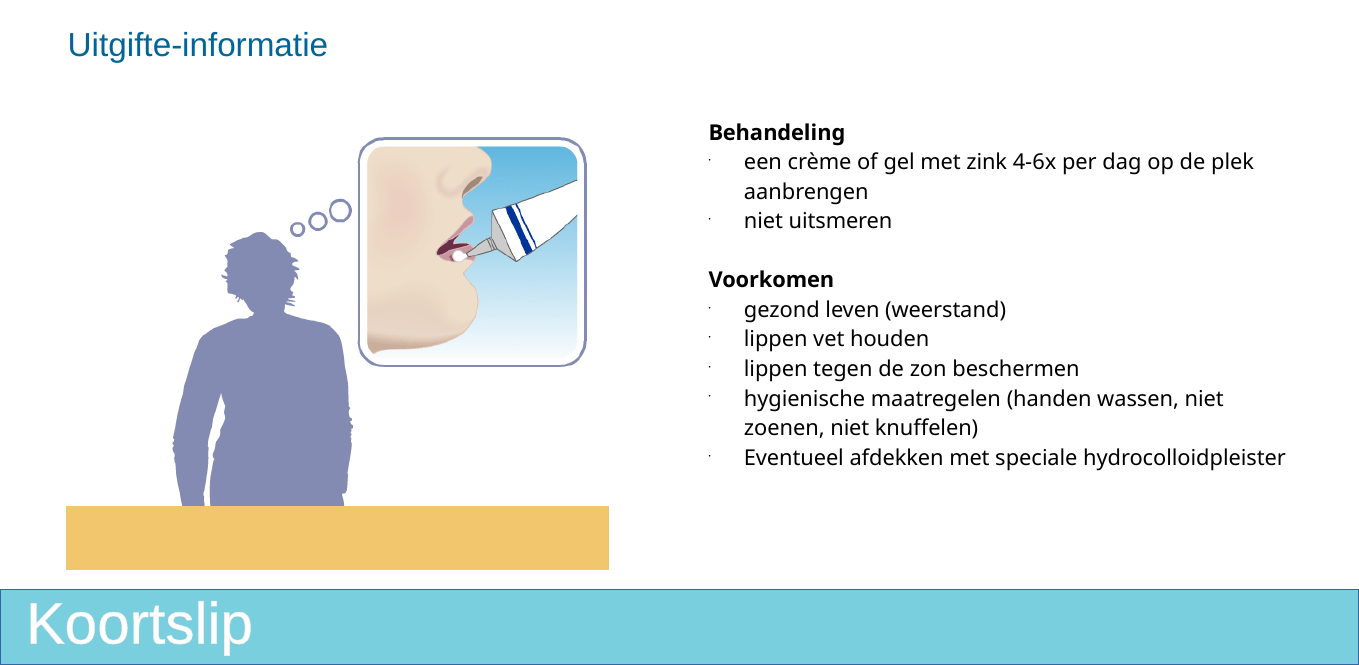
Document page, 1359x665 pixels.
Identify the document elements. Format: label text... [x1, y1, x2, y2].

title Uitgifte-informatie [67, 26, 1291, 100]
picture [66, 114, 609, 570]
text_box [0, 589, 1359, 665]
title Koortslip [26, 590, 530, 665]
text_box Behandeling een crème of gel met zink 4-6x per dag op de plek aanbrengen niet uitsmeren Voorkomen gezond leven (weerstand) lippen vet houden lippen tegen de zon beschermen hygienische maatregelen (handen wassen, niet zoenen, niet knuffelen) Eventueel afdekken met speciale hydrocolloidpleister [693, 109, 1319, 589]
